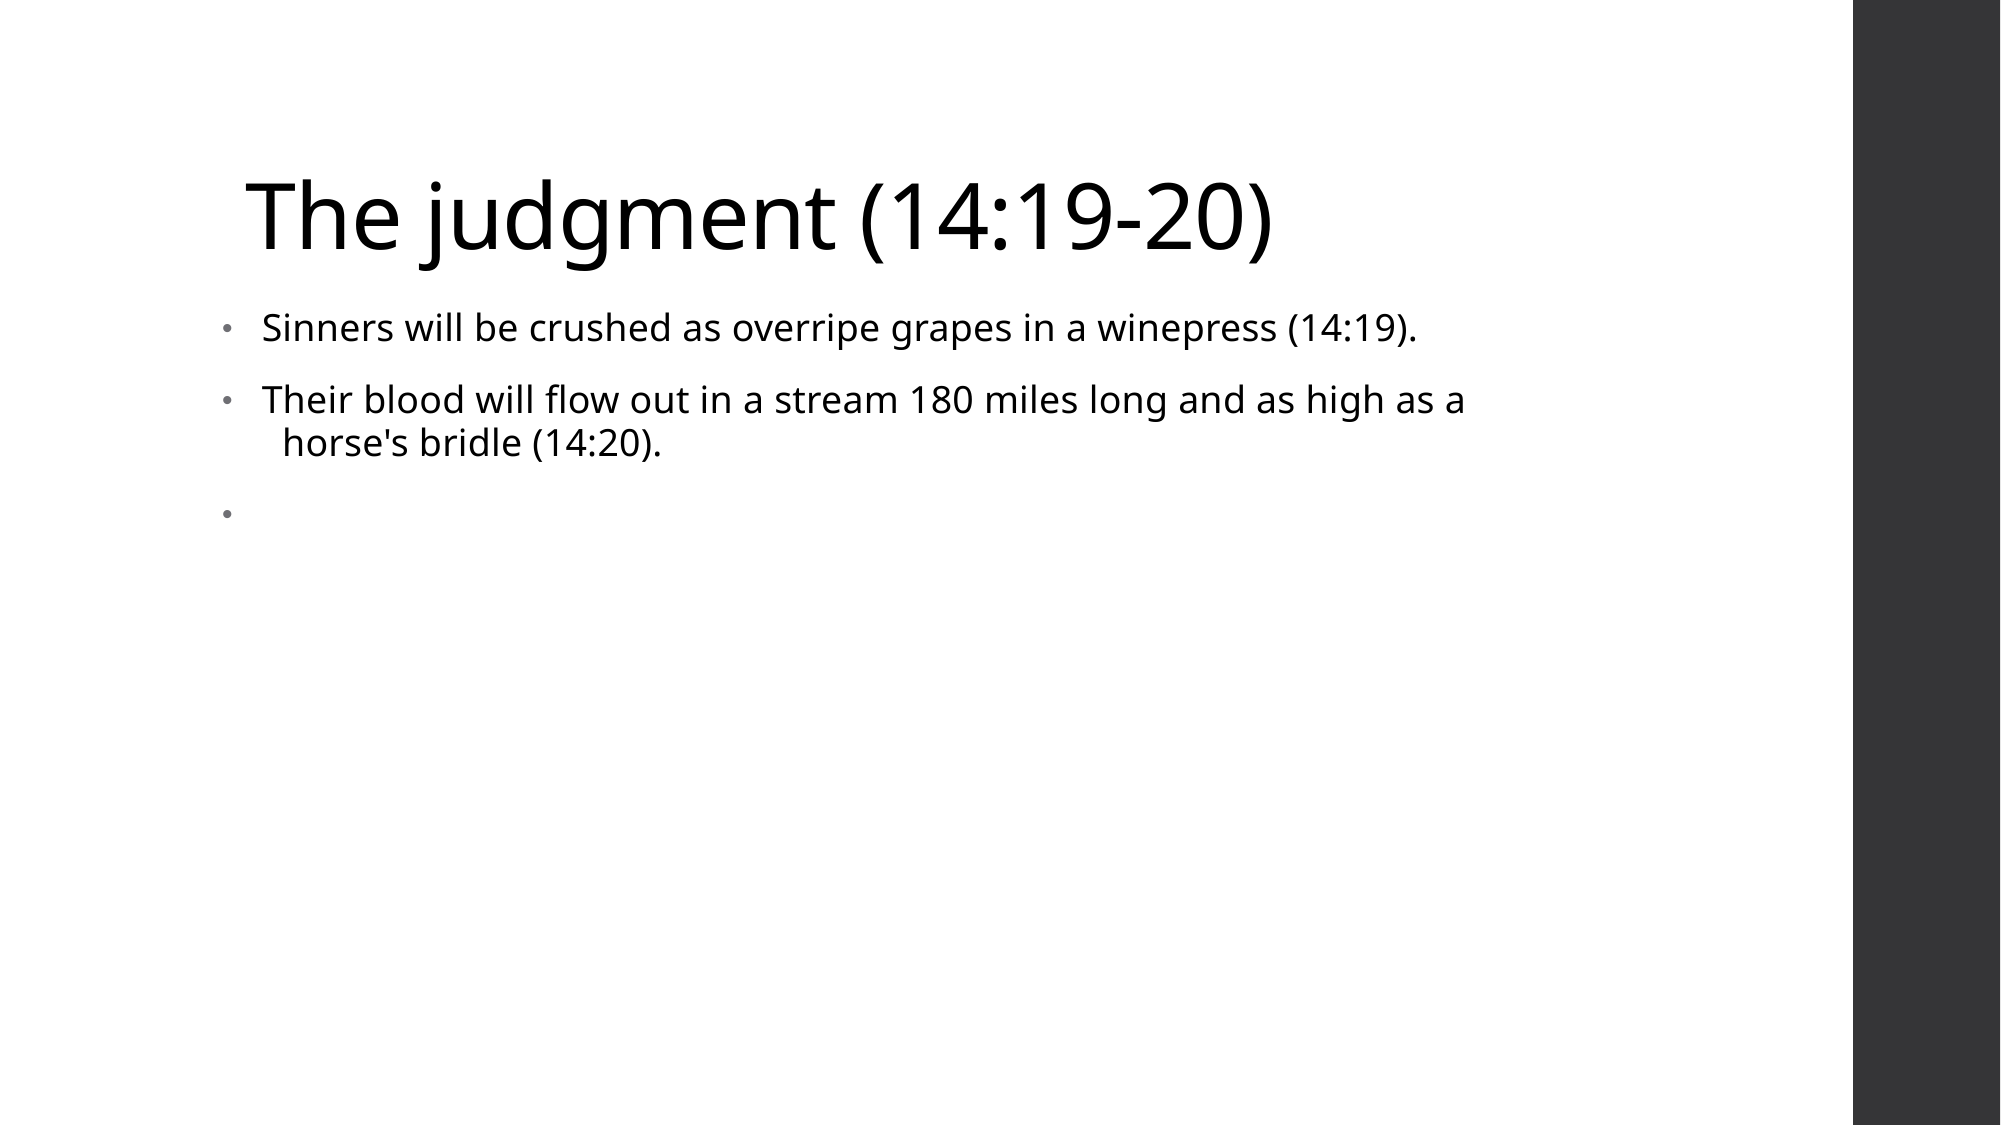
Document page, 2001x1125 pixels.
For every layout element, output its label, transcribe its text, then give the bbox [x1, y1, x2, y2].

list Sinners will be crushed as overripe grapes in a winepress (14:19). Their blood will flow out in a stream 180 miles long and as high as a horse's bridle (14:20). [206, 299, 1617, 1014]
title The judgment (14:19-20) [206, 60, 1797, 278]
